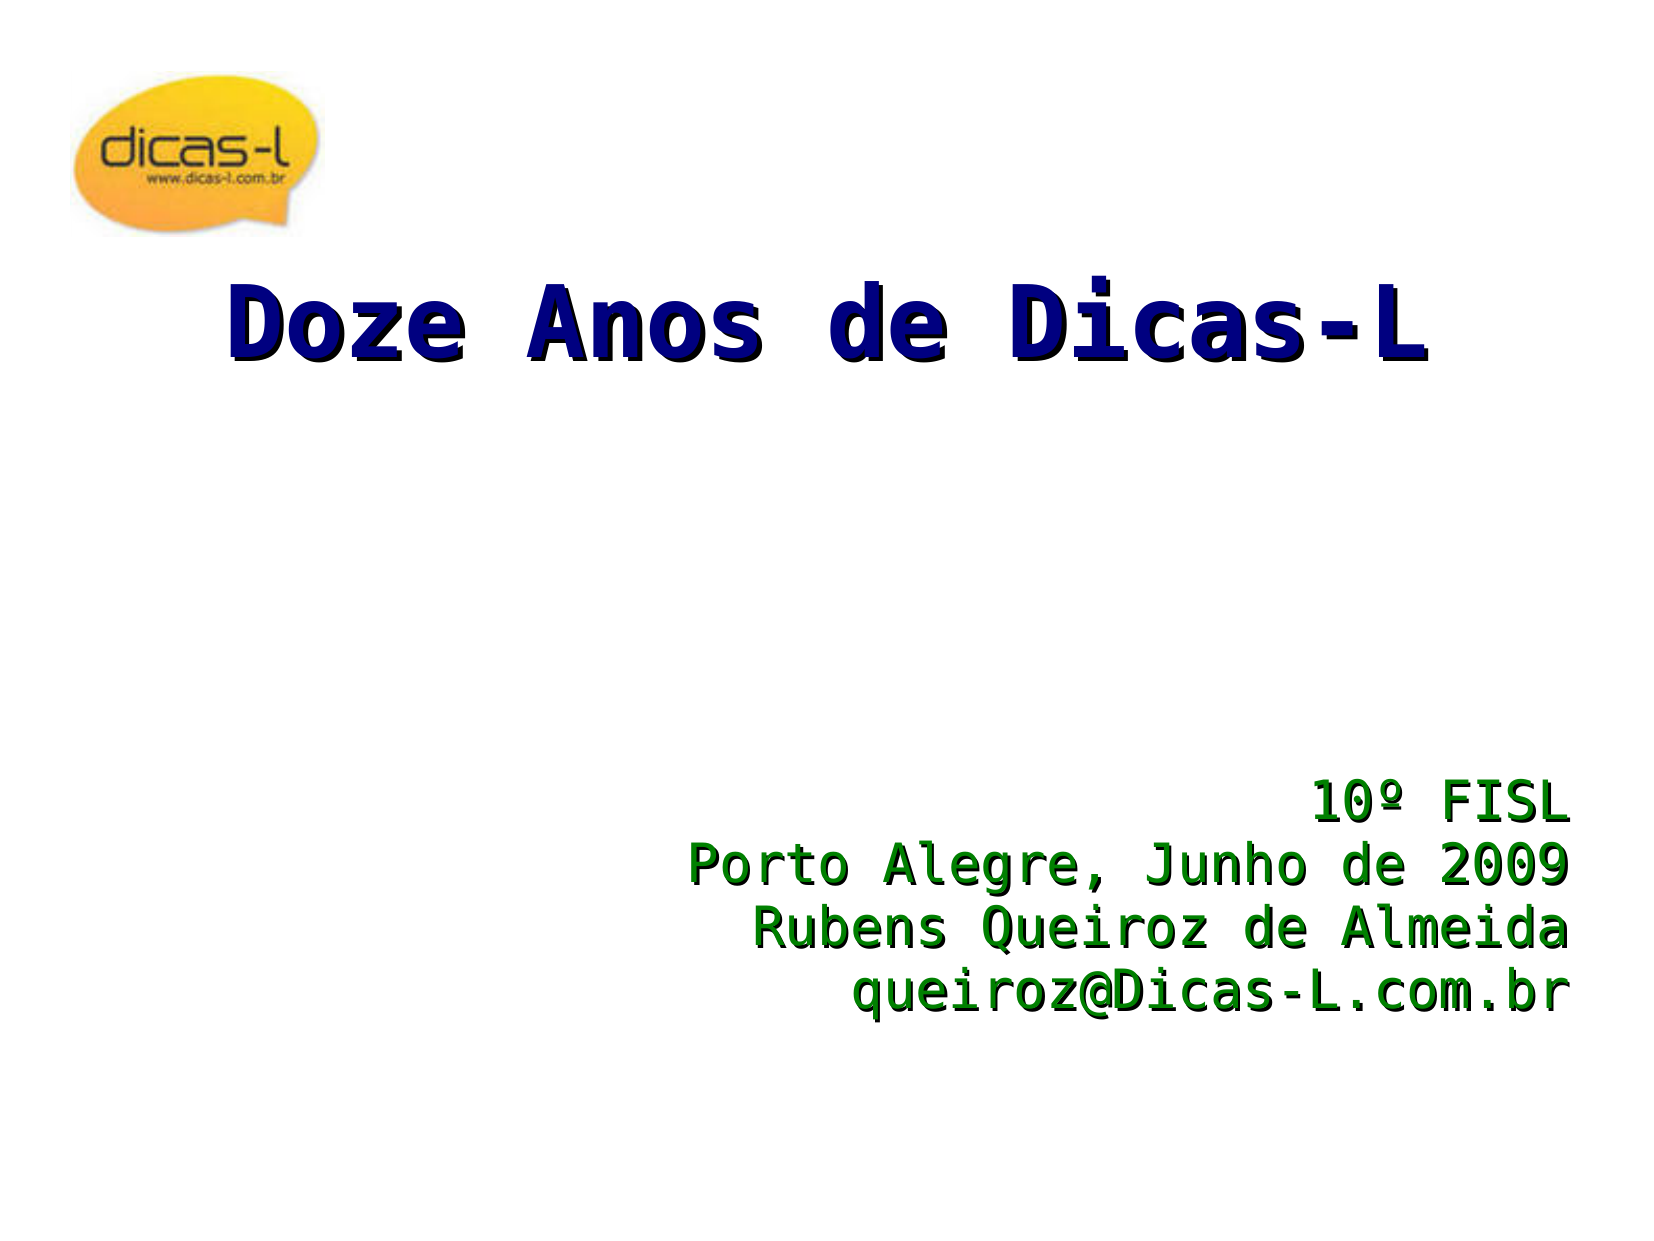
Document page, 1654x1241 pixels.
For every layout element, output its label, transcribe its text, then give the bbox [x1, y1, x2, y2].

picture [70, 71, 325, 237]
subtitle Doze Anos de Dicas-L 10º FISL Porto Alegre, Junho de 2009 Rubens Queiroz de Almeida queiroz@Dicas-L.com.br [82, 177, 1571, 1109]
